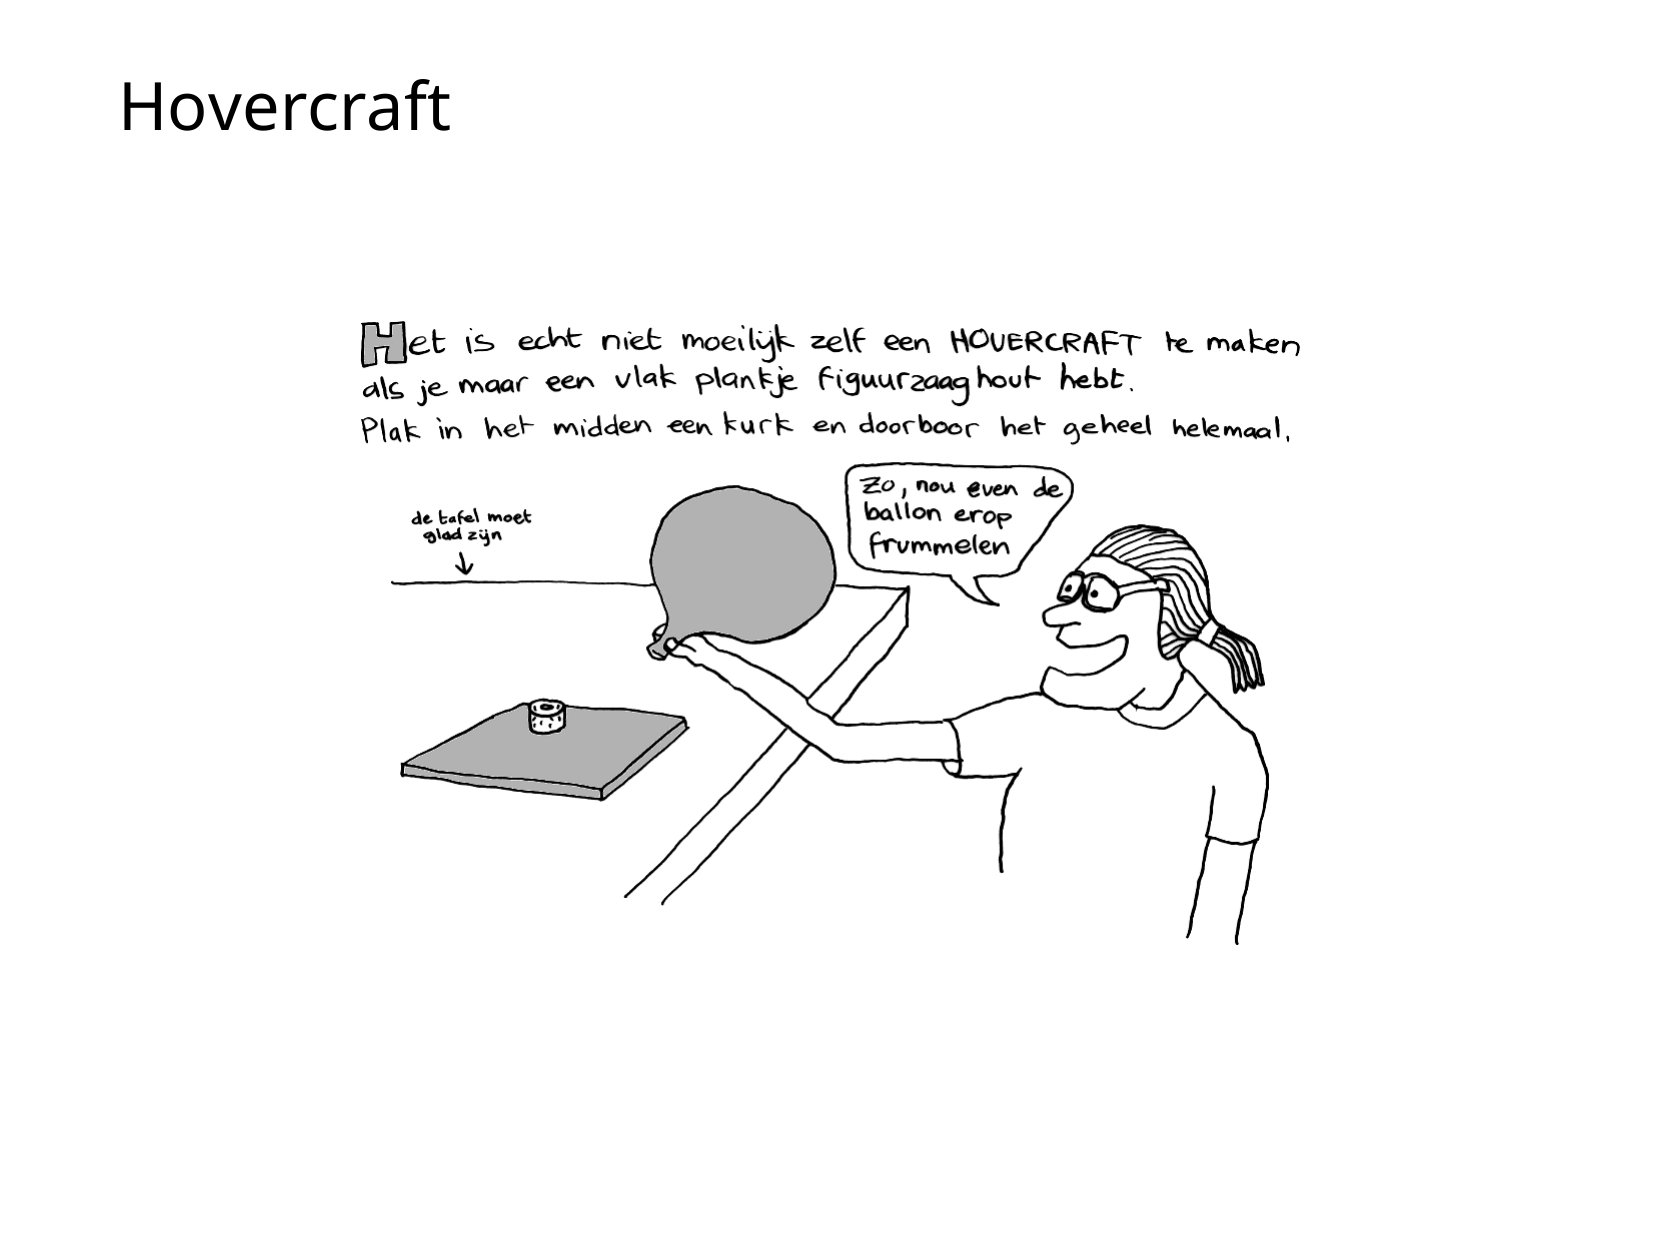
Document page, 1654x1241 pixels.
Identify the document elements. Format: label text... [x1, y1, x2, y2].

text_box Hovercraft [118, 59, 473, 153]
picture [360, 321, 1300, 945]
